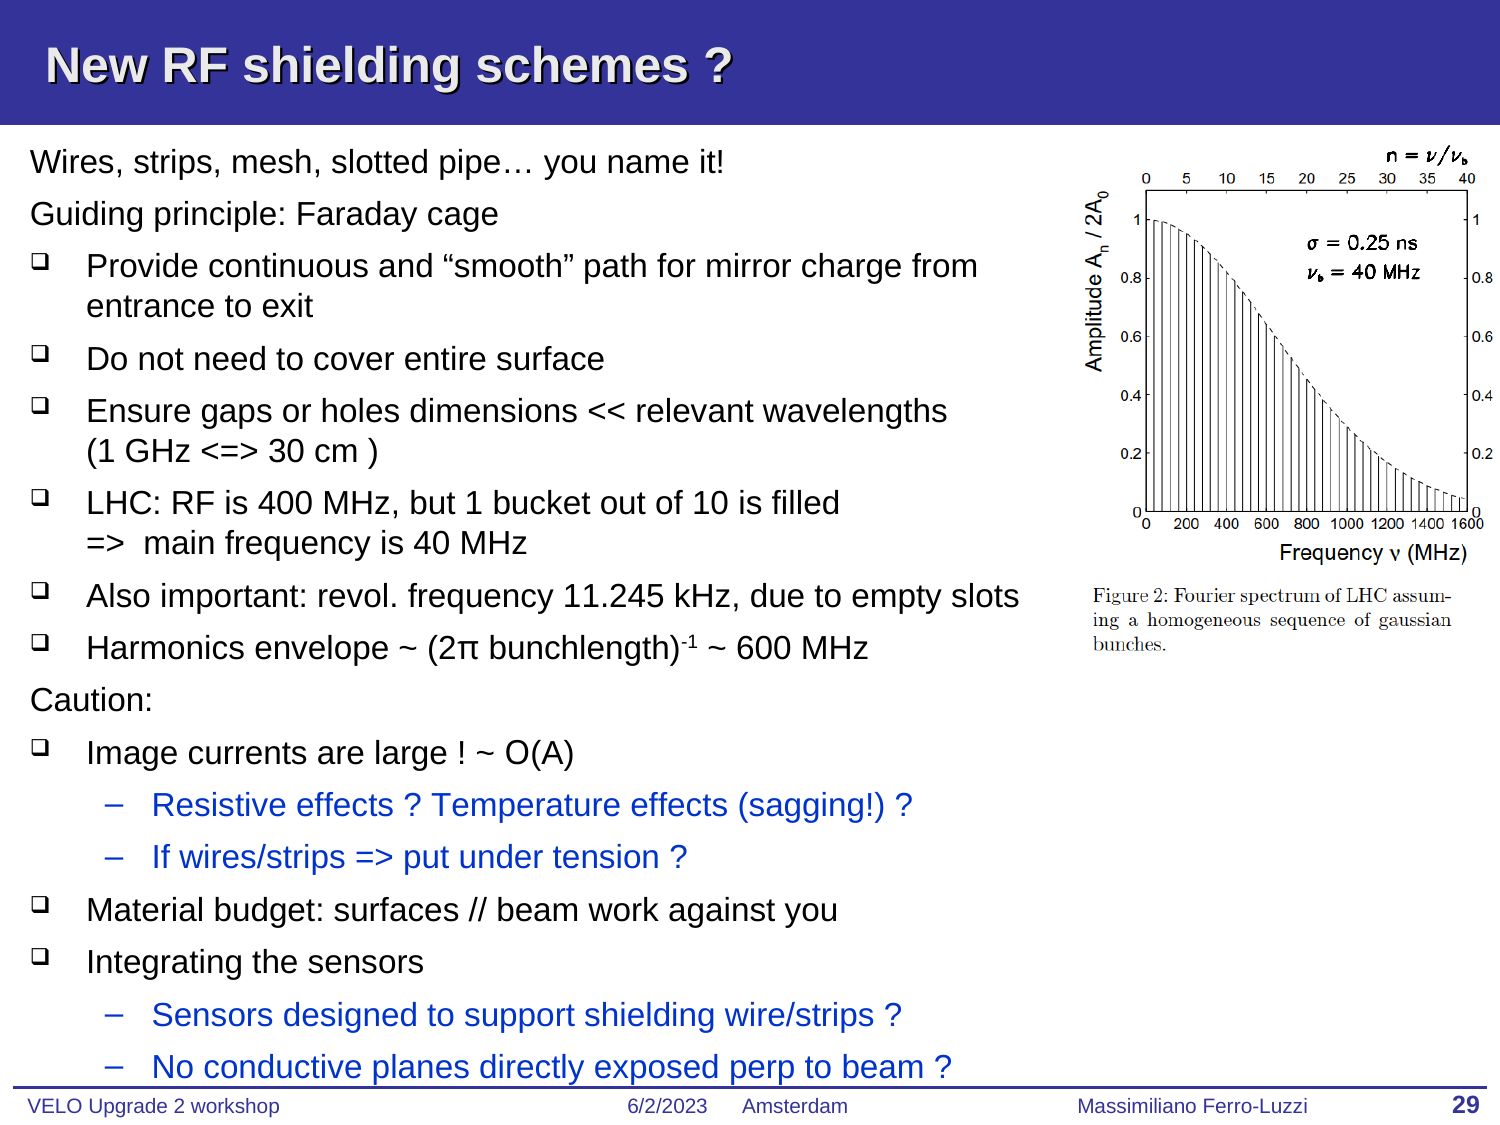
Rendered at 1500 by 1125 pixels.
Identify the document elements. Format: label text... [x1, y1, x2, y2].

list Wires, strips, mesh, slotted pipe… you name it! Guiding principle: Faraday cage Provide continuous and “smooth” path for mirror charge from entrance to exit Do not need to cover entire surface Ensure gaps or holes dimensions << relevant wavelengths (1 GHz <=> 30 cm ) LHC: RF is 400 MHz, but 1 bucket out of 10 is filled => main frequency is 40 MHz Also important: revol. frequency 11.245 kHz, due to empty slots Harmonics envelope ~ (2π bunchlength)-1 ~ 600 MHz Caution: Image currents are large ! ~ O(A) Resistive effects ? Temperature effects (sagging!) ? If wires/strips => put under tension ? Material budget: surfaces // beam work against you Integrating the sensors Sensors designed to support shielding wire/strips ? No conductive planes directly exposed perp to beam ? [14, 132, 1091, 1045]
title New RF shielding schemes ? [0, 0, 1500, 125]
picture [1076, 136, 1500, 670]
